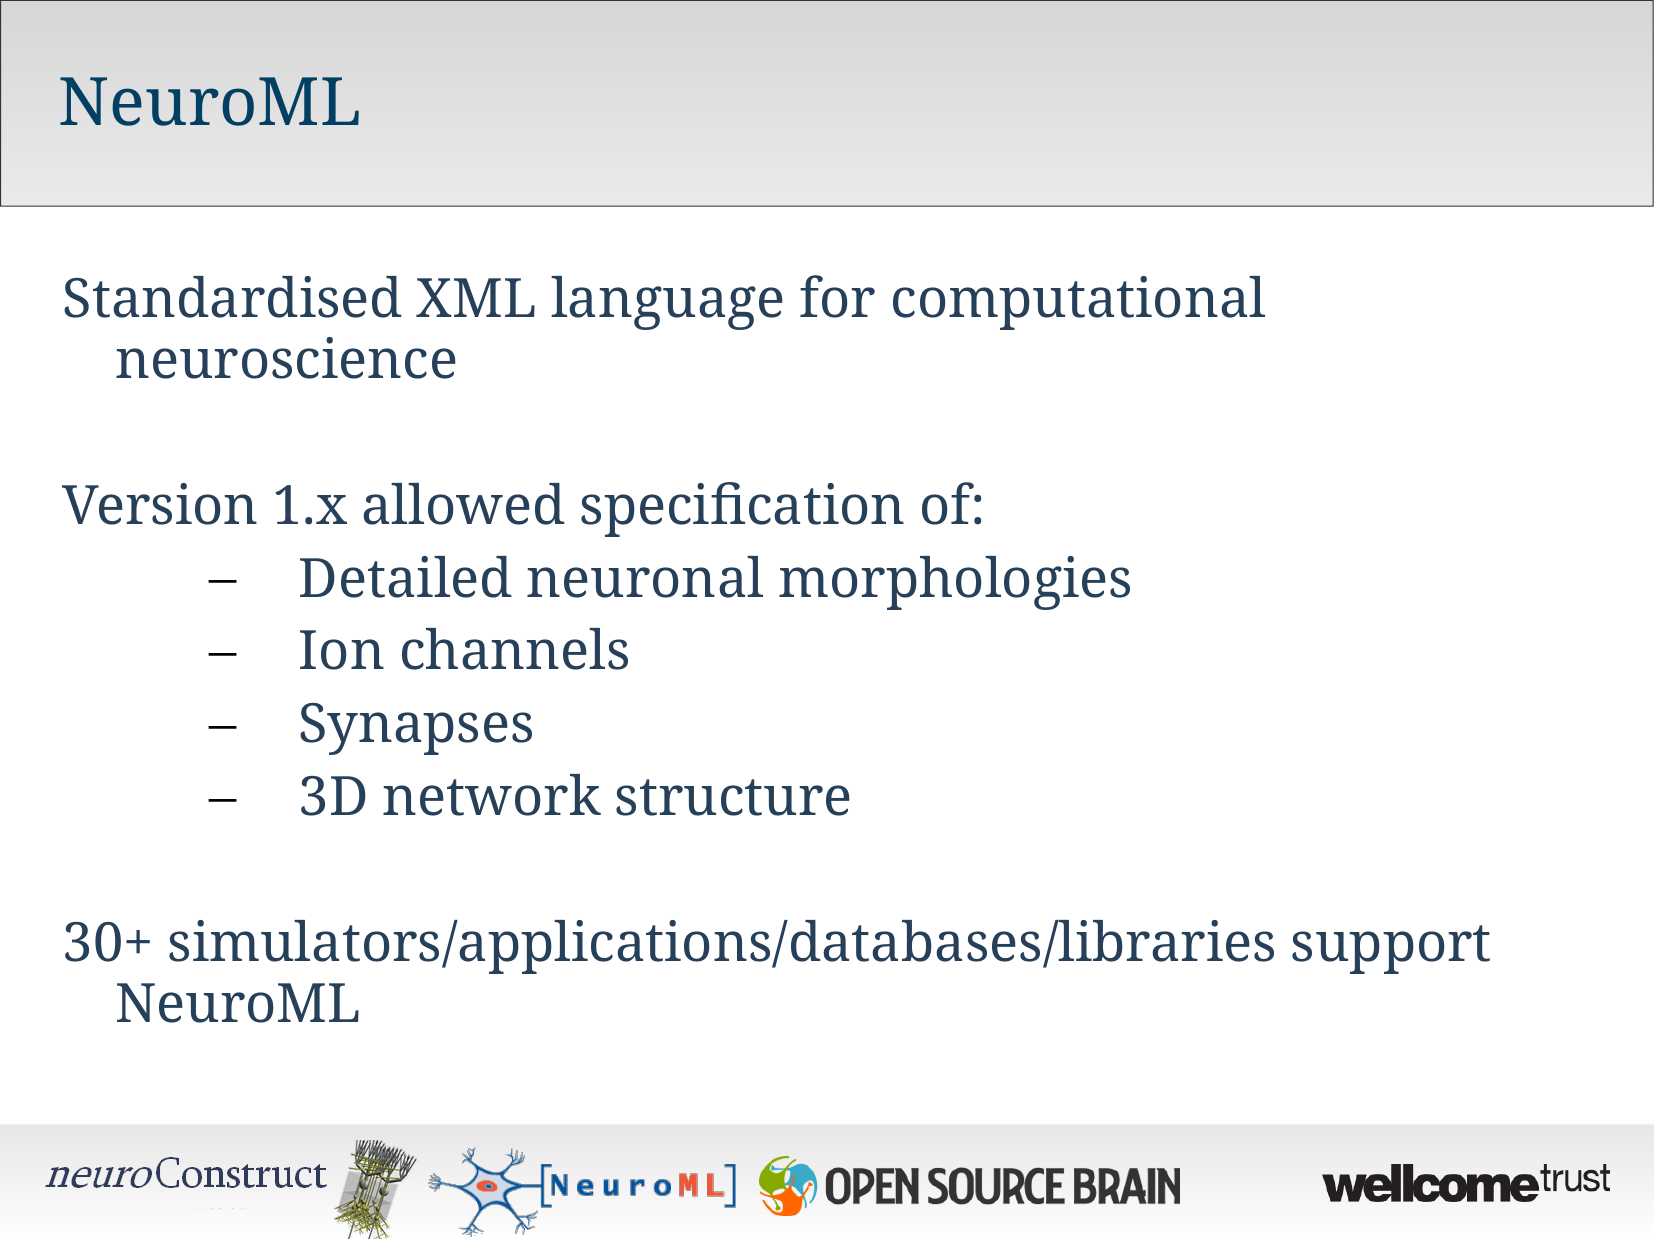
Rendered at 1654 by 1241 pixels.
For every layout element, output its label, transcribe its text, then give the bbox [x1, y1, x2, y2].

picture [1322, 1180, 1610, 1202]
picture [32, 1140, 419, 1239]
title NeuroML [59, 14, 1595, 192]
picture [759, 1180, 1180, 1216]
list Standardised XML language for computational neuroscience Version 1.x allowed specification of: Detailed neuronal morphologies Ion channels Synapses 3D network structure 30+ simulators/applications/databases/libraries support NeuroML [59, 265, 1610, 1180]
picture [428, 1180, 736, 1237]
